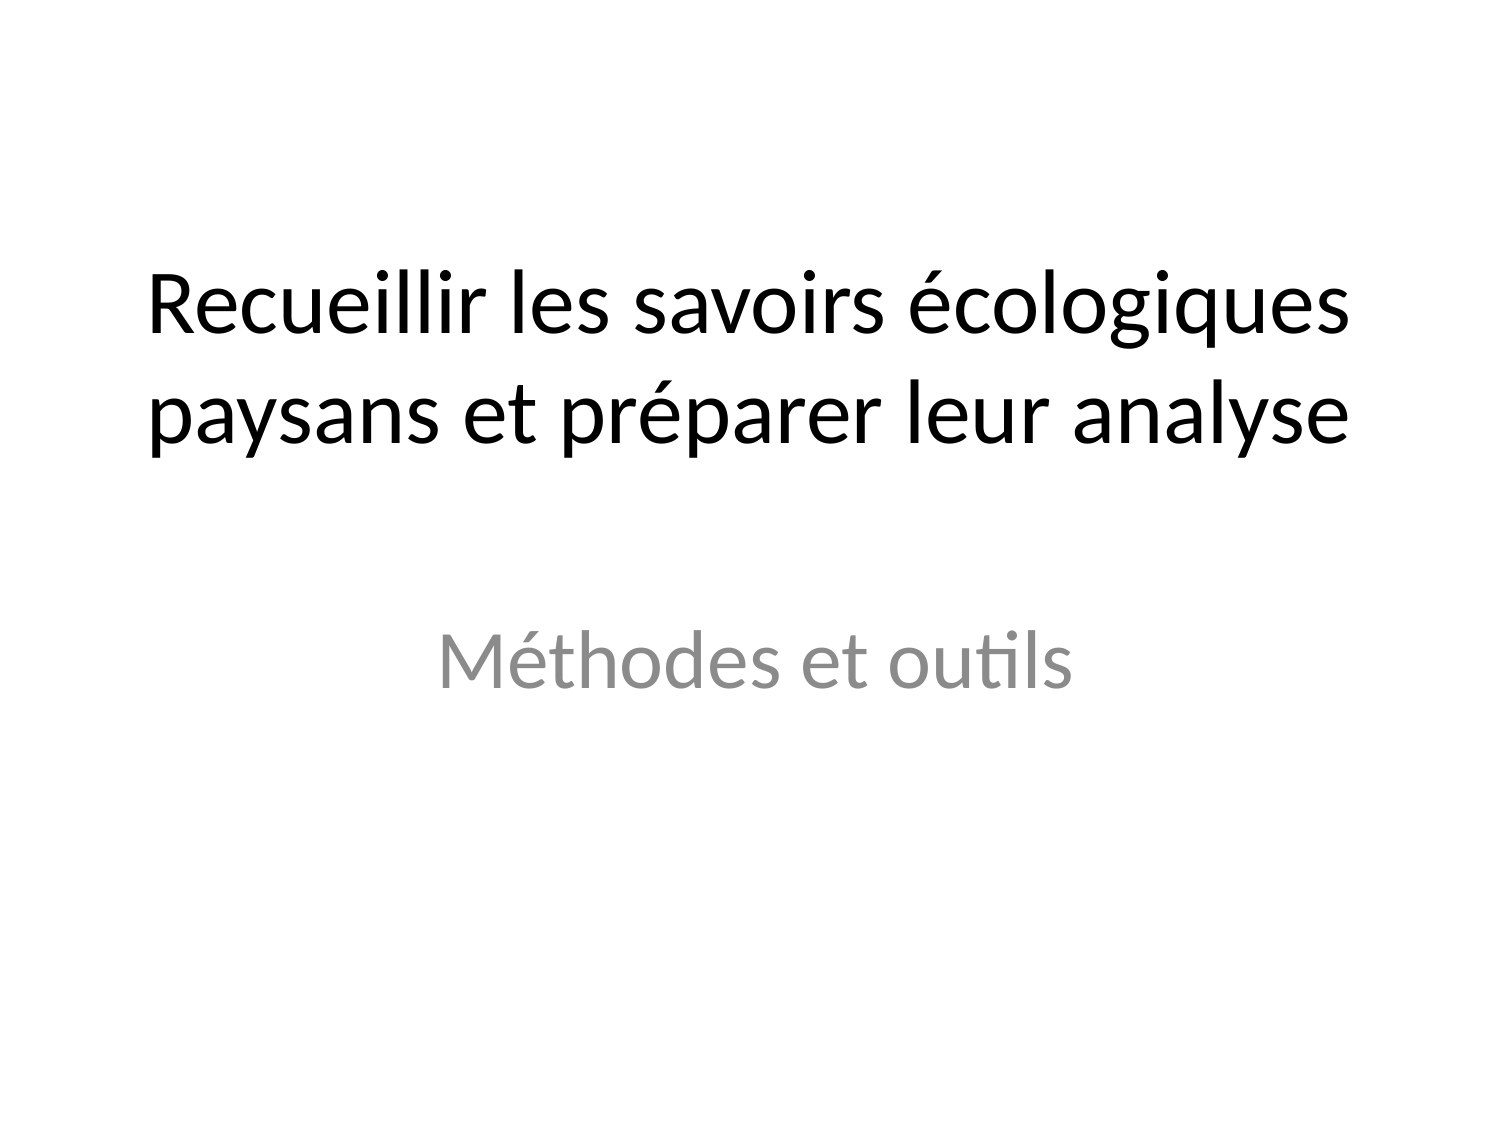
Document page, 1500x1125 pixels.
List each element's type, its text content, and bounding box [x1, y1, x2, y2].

subtitle Méthodes et outils [230, 597, 1281, 886]
title Recueillir les savoirs écologiques paysans et préparer leur analyse [112, 231, 1388, 473]
